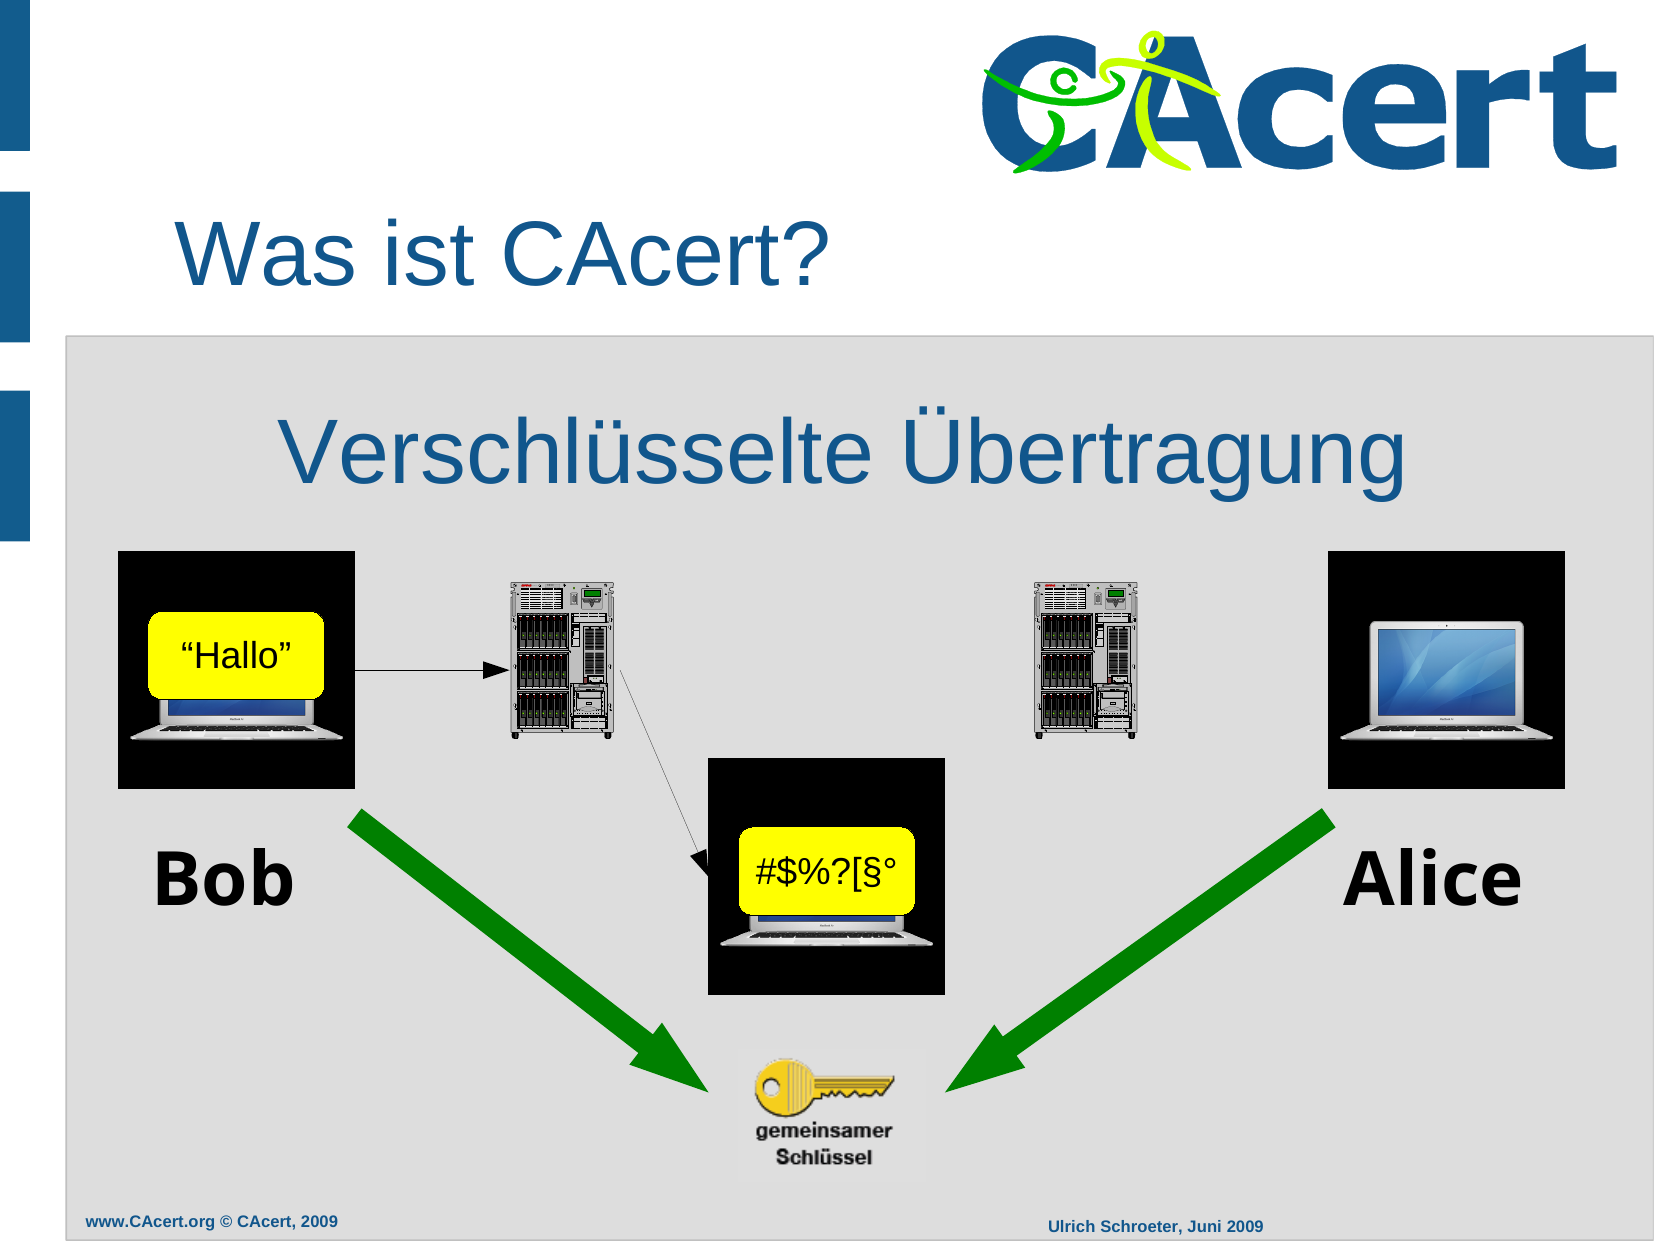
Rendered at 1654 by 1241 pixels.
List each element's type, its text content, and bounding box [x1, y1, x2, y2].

picture [708, 758, 945, 995]
picture [1328, 551, 1565, 789]
picture [509, 581, 621, 759]
text_box “Hallo” [147, 611, 325, 700]
text_box Was ist CAcert? [118, 195, 837, 313]
text_box Bob [136, 817, 325, 939]
text_box Alice [1328, 817, 1568, 939]
picture [738, 1049, 926, 1182]
title Verschlüsselte Übertragung [118, 344, 1530, 503]
picture [1033, 581, 1144, 759]
text_box #$%?[§° [738, 826, 916, 916]
picture [118, 551, 355, 789]
